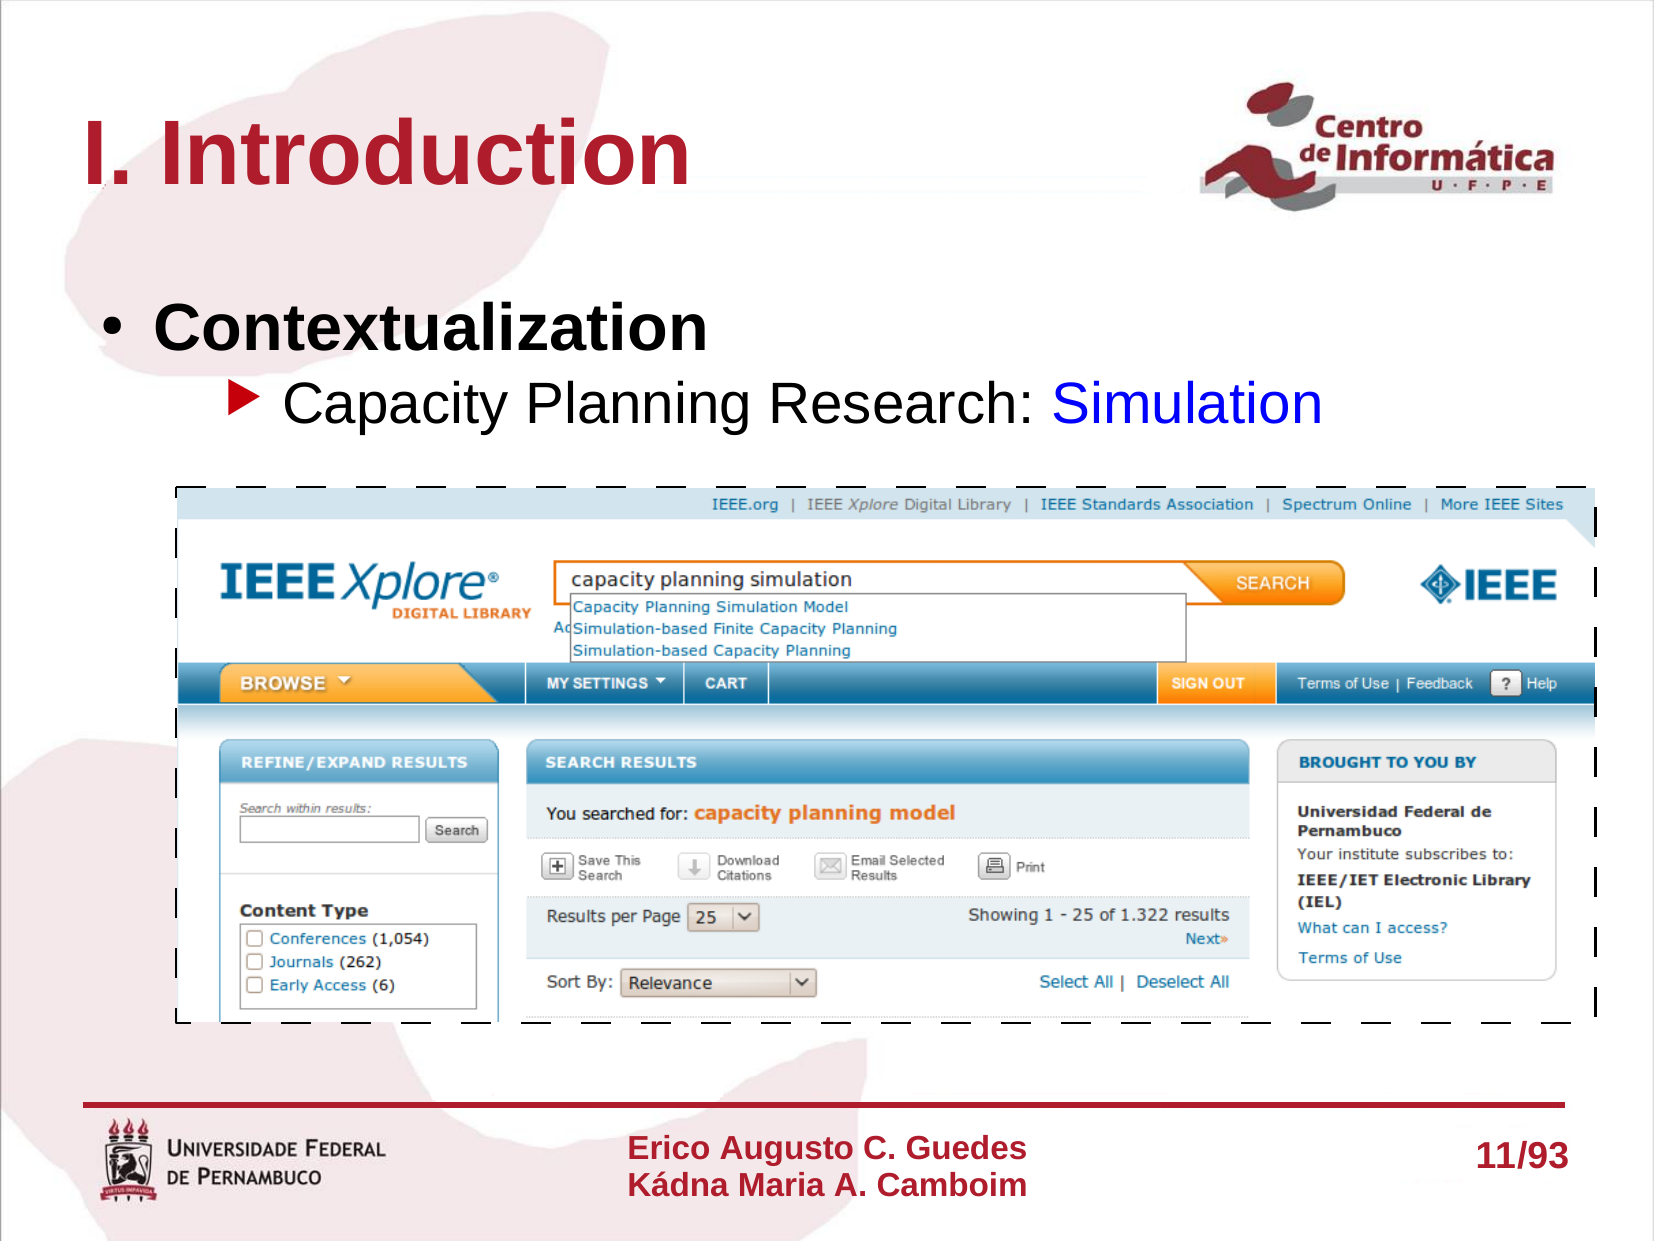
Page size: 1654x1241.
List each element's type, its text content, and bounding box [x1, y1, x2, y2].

title I. Introduction [82, 56, 1571, 250]
list Contextualization Capacity Planning Research: Simulation [82, 290, 1571, 1094]
picture [0, 0, 1654, 1241]
